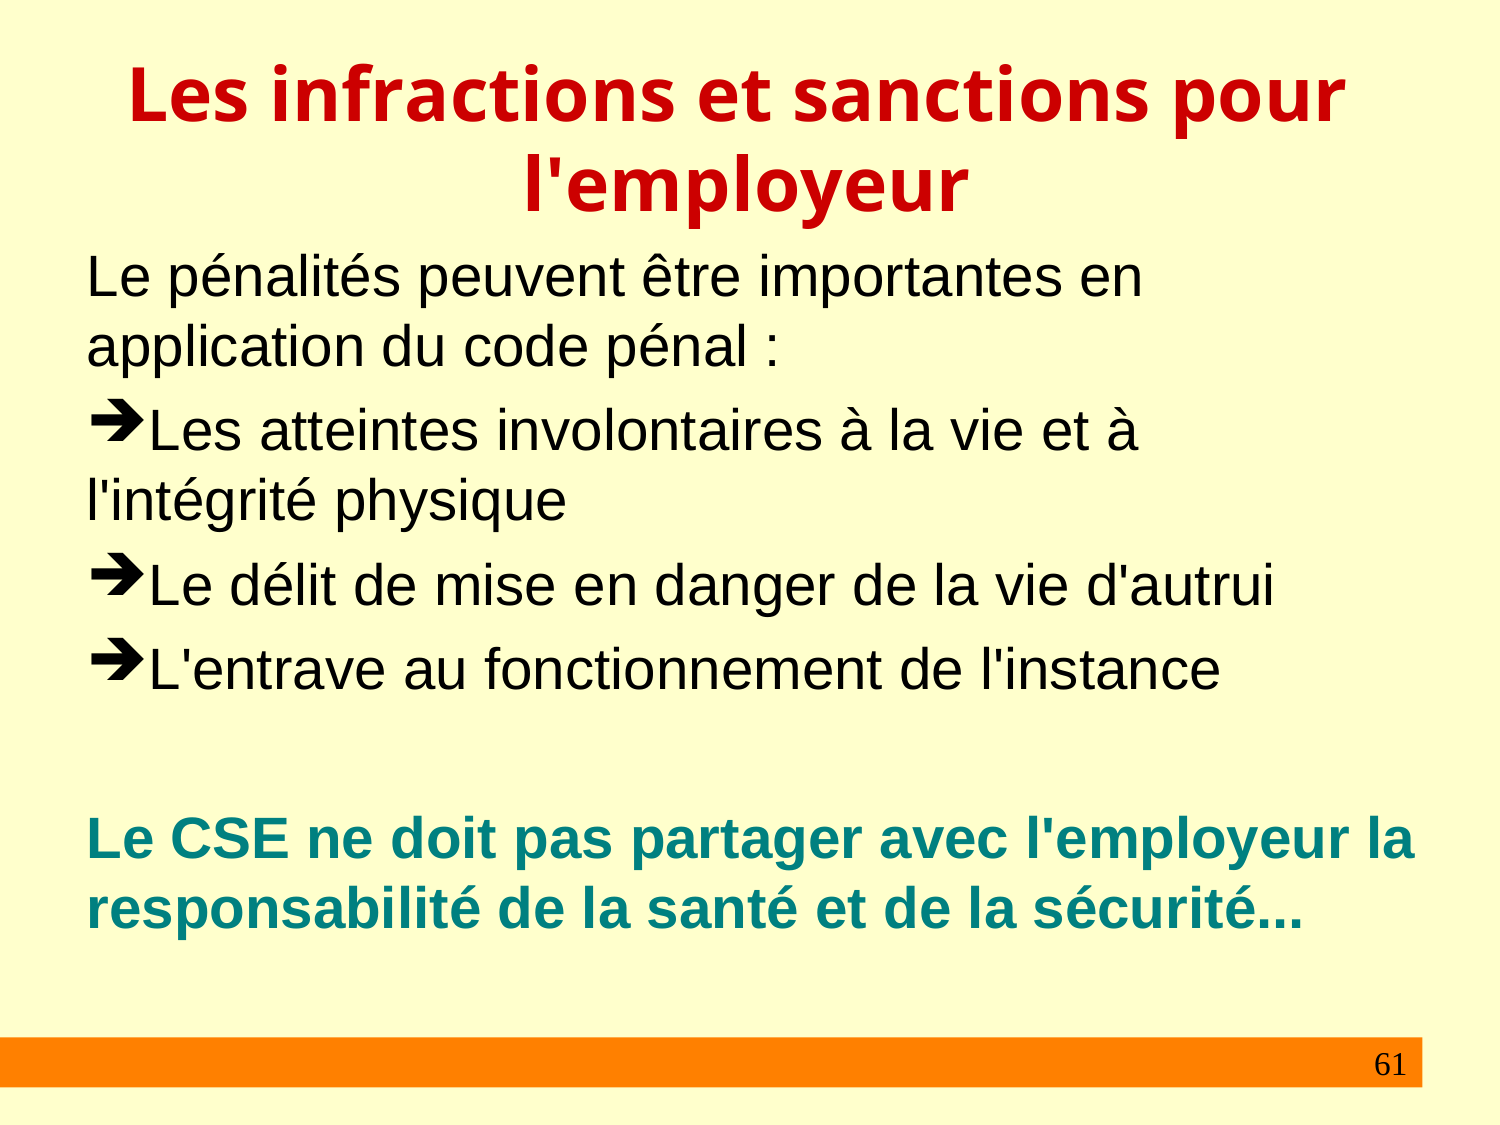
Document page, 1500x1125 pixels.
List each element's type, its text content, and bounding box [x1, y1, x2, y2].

text_box <numéro> [0, 1037, 1423, 1088]
title Les infractions et sanctions pour l'employeur [74, 21, 1420, 169]
subtitle Le pénalités peuvent être importantes en application du code pénal : Les atteintes involontaires à la vie et à l'intégrité physique Le délit de mise en danger de la vie d'autrui L'entrave au fonctionnement de l'instance Le CSE ne doit pas partager avec l'employeur la responsabilité de la santé et de la sécurité... [74, 169, 1422, 1009]
